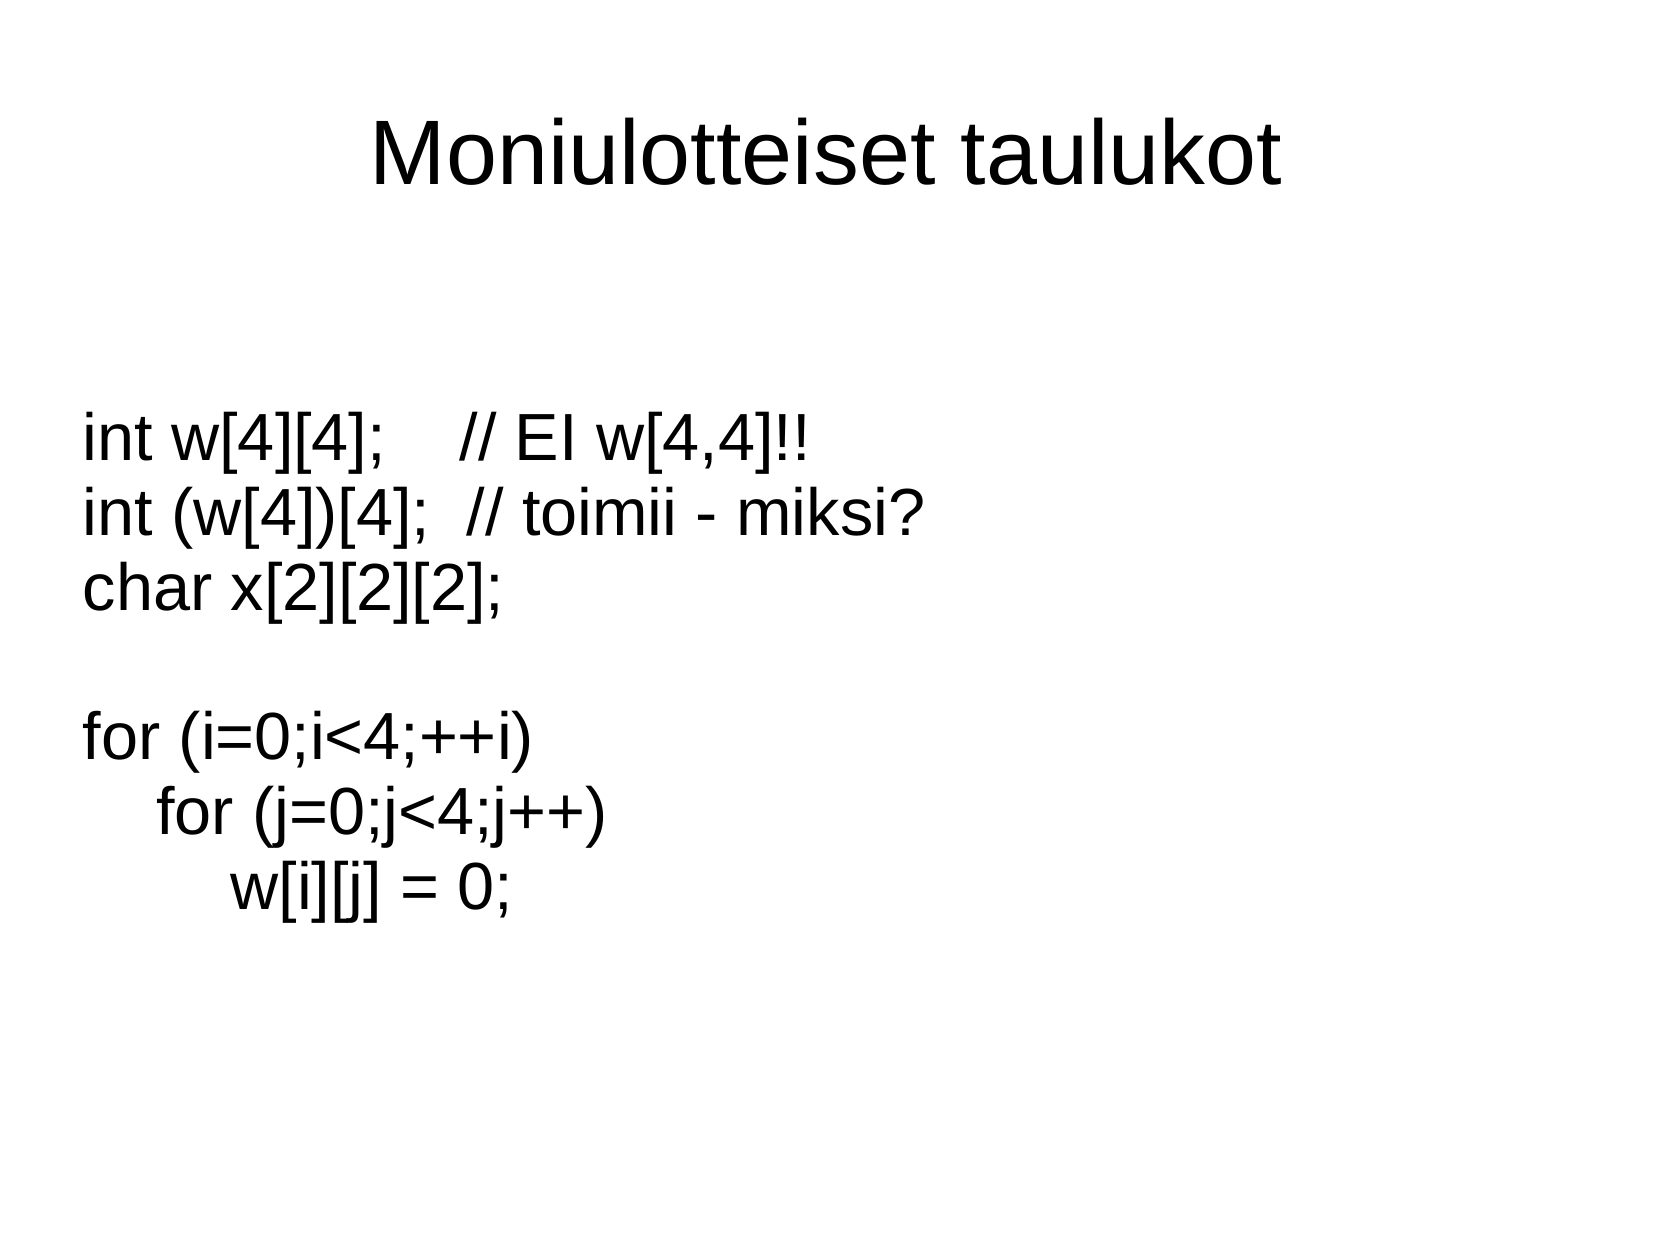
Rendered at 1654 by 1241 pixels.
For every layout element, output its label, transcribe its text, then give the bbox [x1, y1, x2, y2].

title Moniulotteiset taulukot [82, 56, 1571, 250]
subtitle int w[4][4]; // EI w[4,4]!! int (w[4])[4]; // toimii - miksi? char x[2][2][2]; for (i=0;i<4;++i) for (j=0;j<4;j++) w[i][j] = 0; [82, 297, 1571, 1102]
